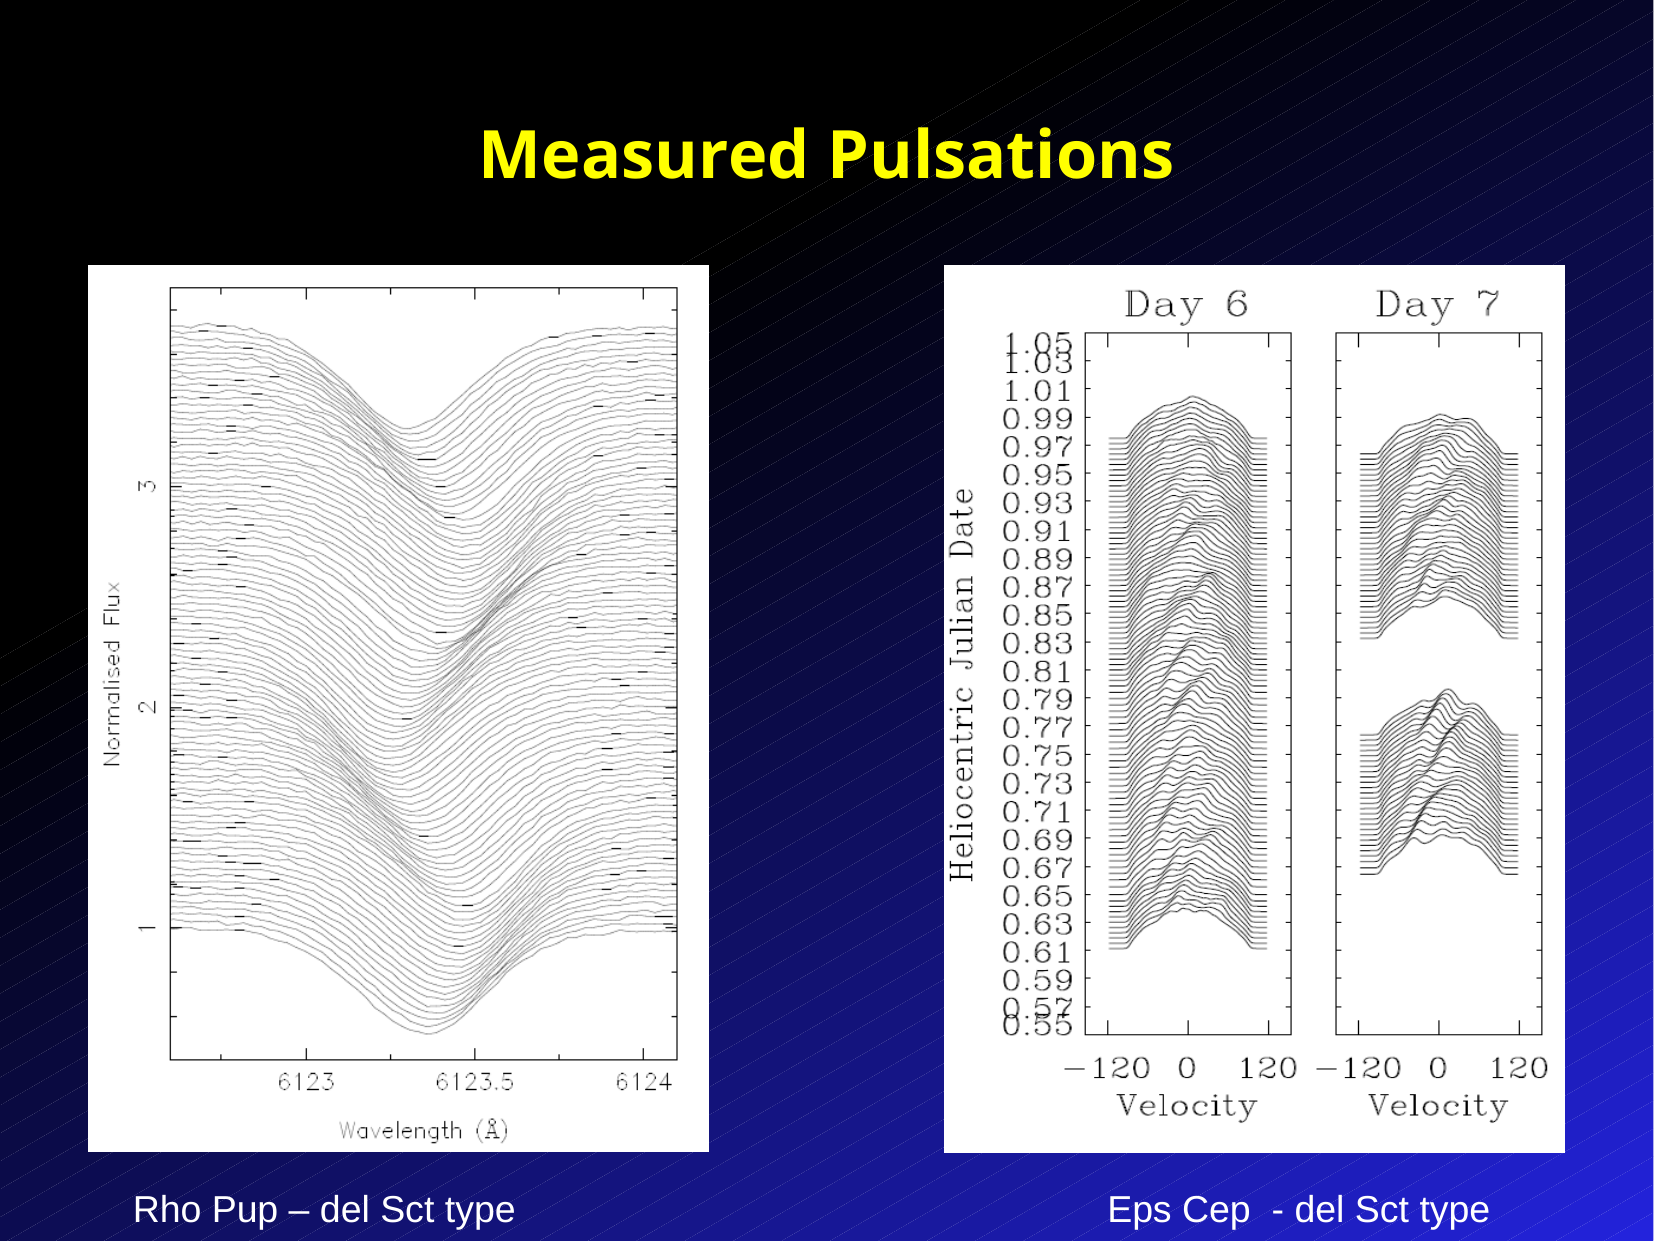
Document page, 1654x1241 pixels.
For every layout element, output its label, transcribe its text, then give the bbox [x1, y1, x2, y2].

picture [944, 265, 1565, 1153]
text_box Rho Pup – del Sct type [118, 1181, 650, 1238]
text_box Eps Cep - del Sct type [1092, 1181, 1595, 1238]
title Measured Pulsations [82, 56, 1571, 250]
picture [88, 265, 709, 1152]
